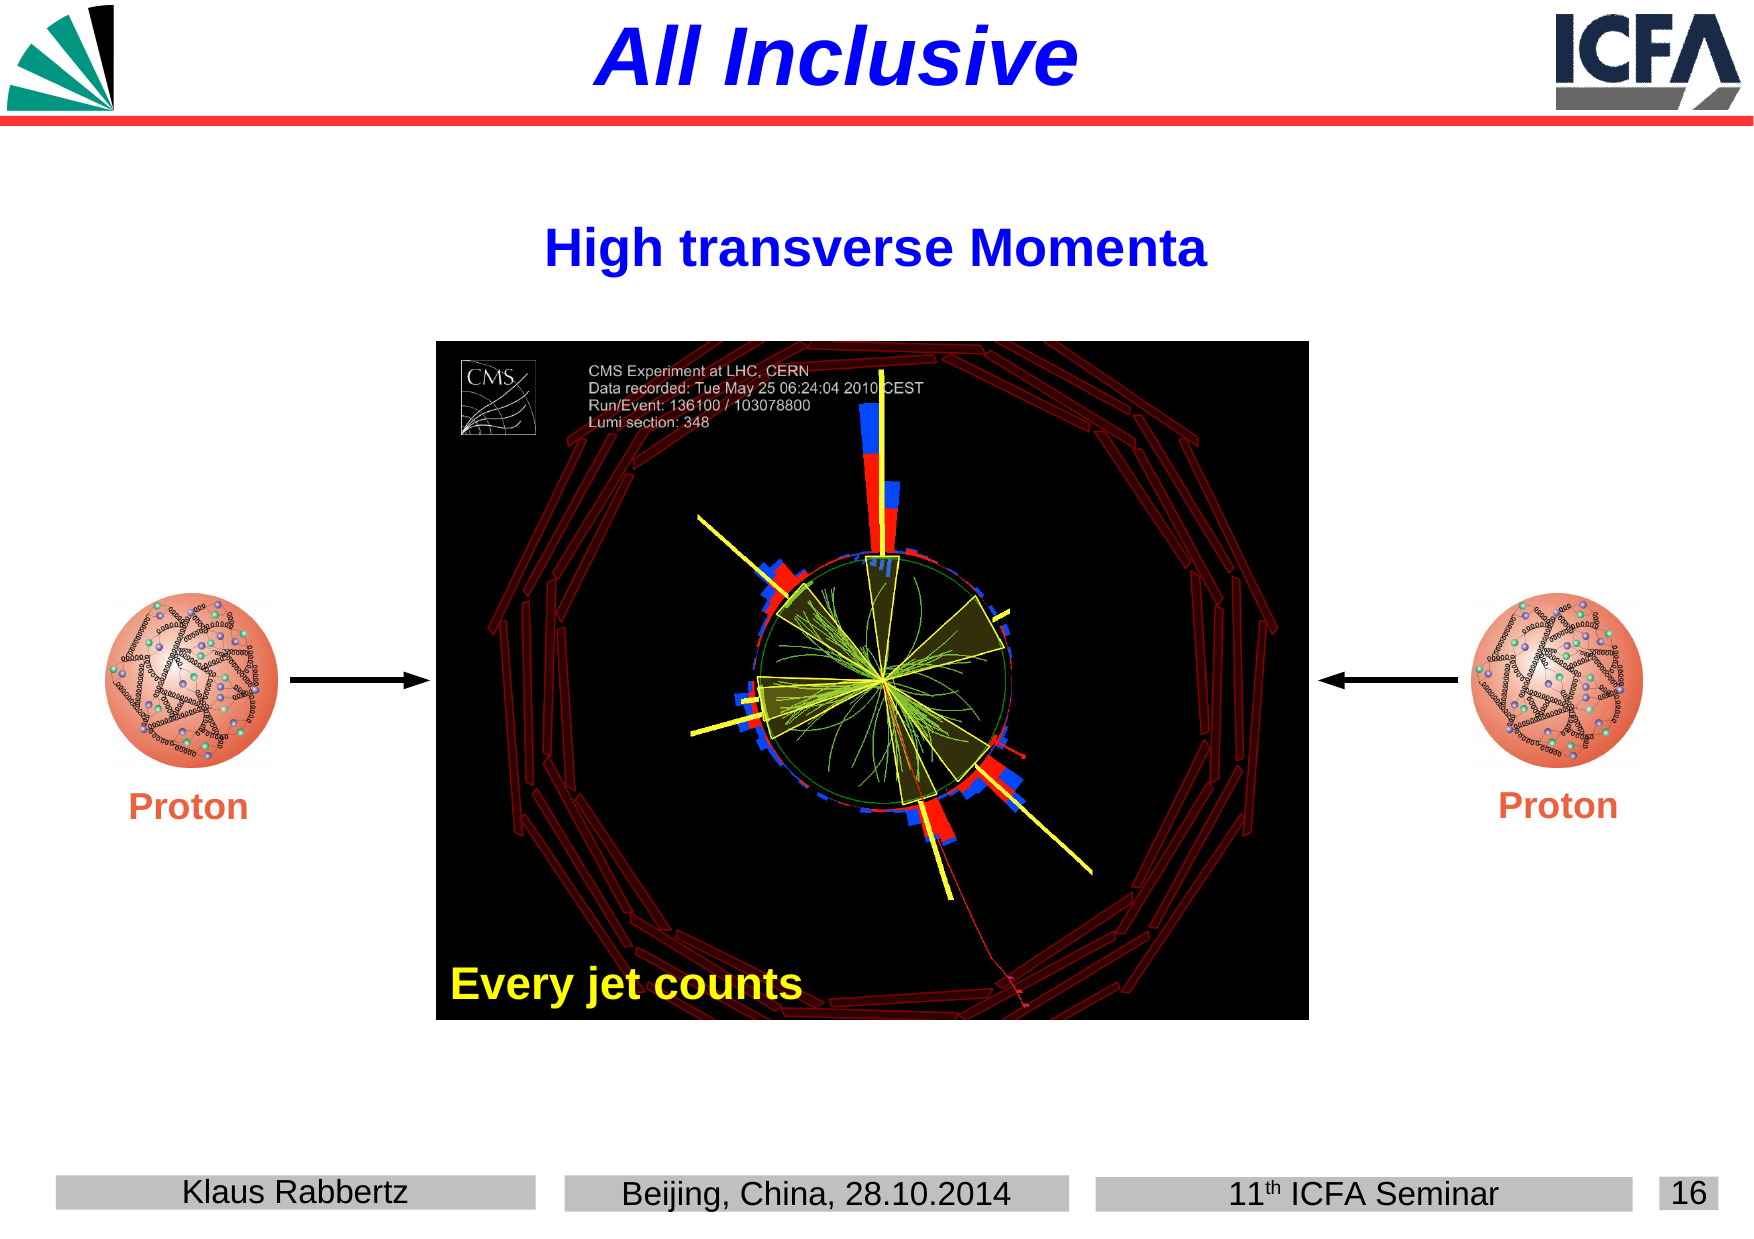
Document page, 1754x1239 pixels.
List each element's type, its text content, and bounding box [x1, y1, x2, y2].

picture [105, 593, 278, 769]
text_box High transverse Momenta [532, 212, 1221, 285]
title All Inclusive [129, 0, 1545, 114]
text_box Every jet counts [437, 951, 815, 1016]
picture [7, 5, 114, 112]
text_box Proton [1486, 778, 1632, 834]
picture [1471, 593, 1643, 769]
picture [436, 341, 1309, 1020]
picture [1556, 14, 1741, 110]
text_box Proton [116, 779, 263, 834]
